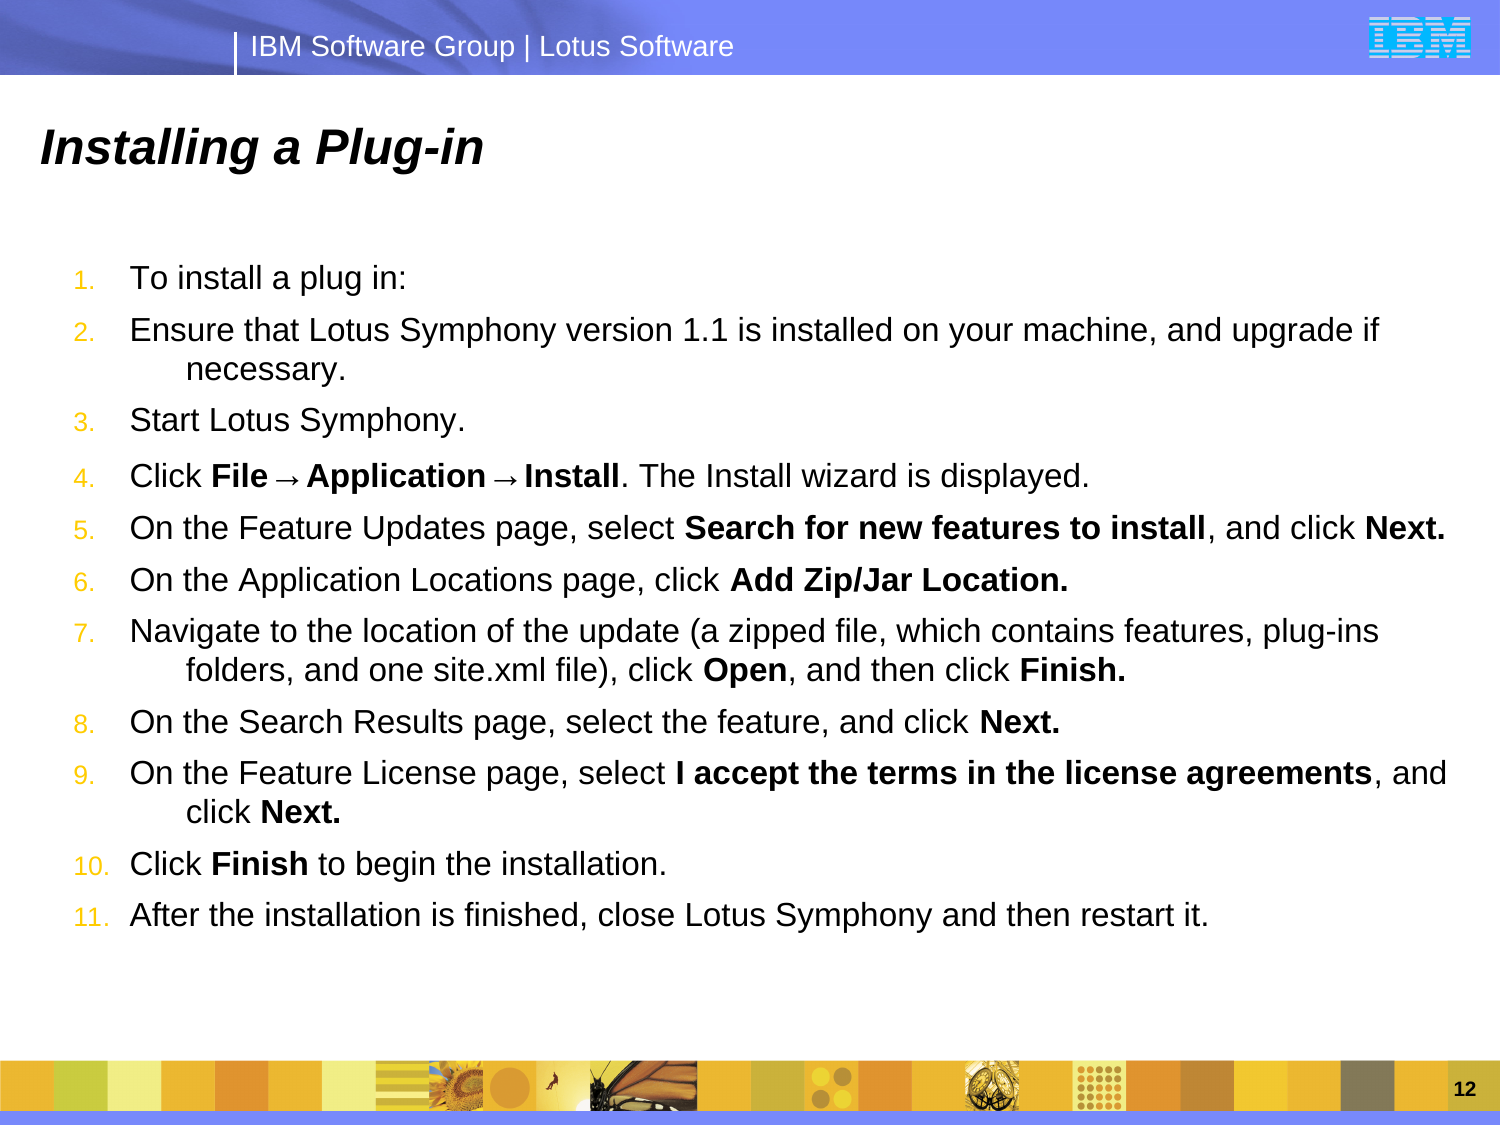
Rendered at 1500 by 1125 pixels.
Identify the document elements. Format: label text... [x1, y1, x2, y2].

picture [0, 1060, 1500, 1111]
picture [0, 0, 1500, 75]
text_box To install a plug in: Ensure that Lotus Symphony version 1.1 is installed on your machine, and upgrade if necessary. Start Lotus Symphony. Click File→Application→Install. The Install wizard is displayed. On the Feature Updates page, select Search for new features to install, and click Next. On the Application Locations page, click Add Zip/Jar Location. Navigate to the location of the update (a zipped file, which contains features, plug-ins folders, and one site.xml file), click Open, and then click Finish. On the Search Results page, select the feature, and click Next. On the Feature License page, select I accept the terms in the license agreements, and click Next. Click Finish to begin the installation. After the installation is finished, close Lotus Symphony and then restart it. [58, 249, 1476, 953]
title Installing a Plug-in [25, 114, 1378, 197]
